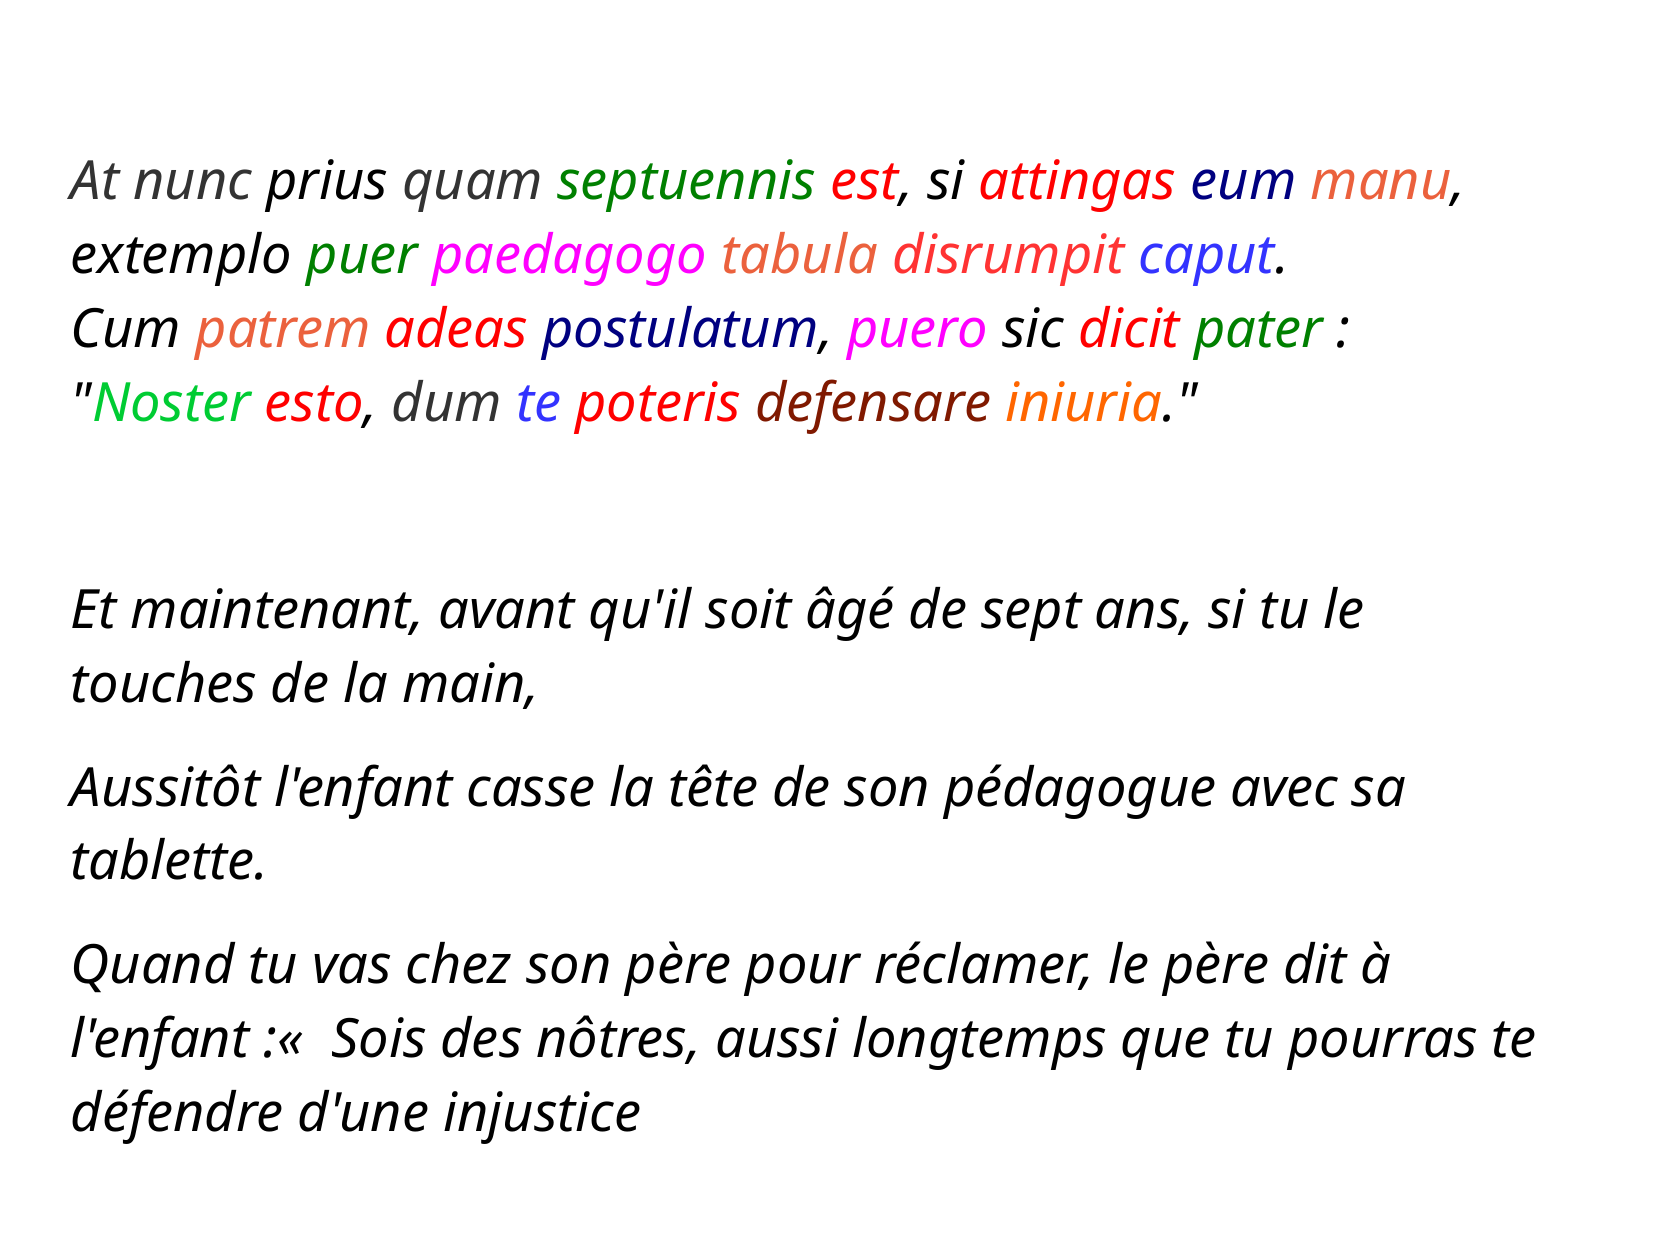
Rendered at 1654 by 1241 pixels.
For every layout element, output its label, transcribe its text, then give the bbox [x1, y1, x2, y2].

list At nunc prius quam septuennis est, si attingas eum manu, extemplo puer paedagogo tabula disrumpit caput. Cum patrem adeas postulatum, puero sic dicit pater : "Noster esto, dum te poteris defensare iniuria." Et maintenant, avant qu'il soit âgé de sept ans, si tu le touches de la main, Aussitôt l'enfant casse la tête de son pédagogue avec sa tablette. Quand tu vas chez son père pour réclamer, le père dit à l'enfant :« Sois des nôtres, aussi longtemps que tu pourras te défendre d'une injustice [70, 141, 1559, 1115]
